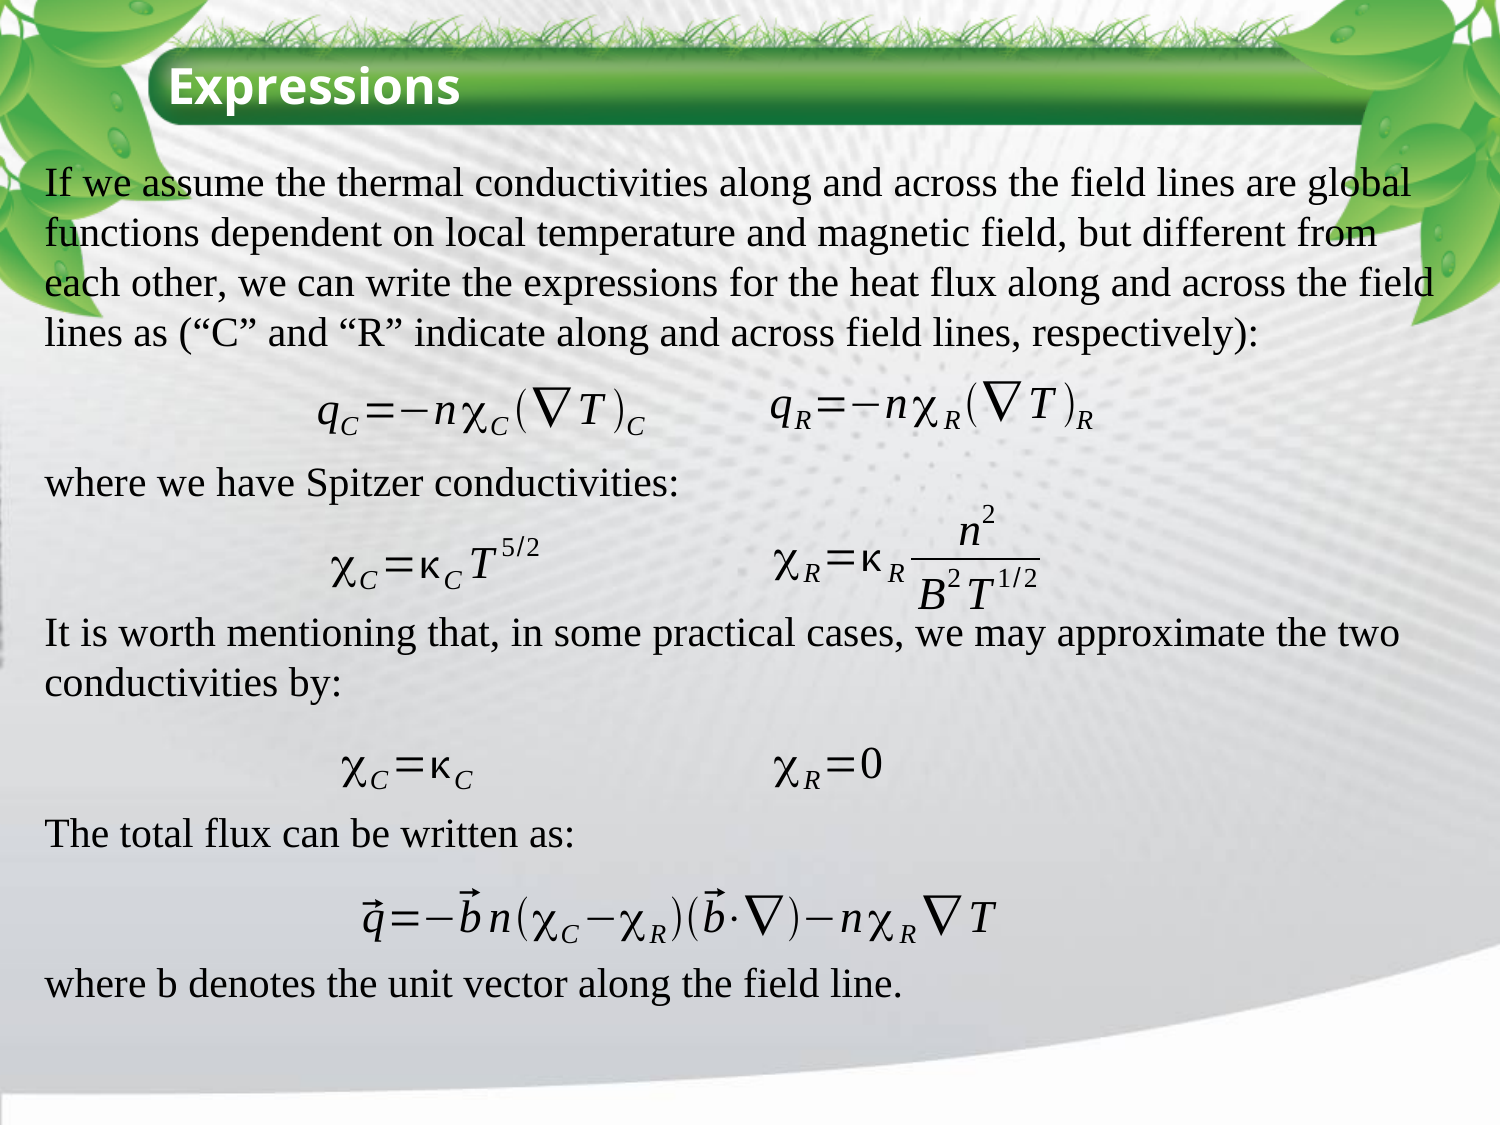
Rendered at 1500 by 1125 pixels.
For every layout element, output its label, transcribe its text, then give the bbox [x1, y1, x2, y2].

text_box Expressions [152, 47, 461, 123]
text_box If we assume the thermal conductivities along and across the field lines are global functions dependent on local temperature and magnetic field, but different from each other, we can write the expressions for the heat flux along and across the field lines as (“C” and “R” indicate along and across field lines, respectively): where we have Spitzer conductivities: It is worth mentioning that, in some practical cases, we may approximate the two conductivities by: The total flux can be written as: where b denotes the unit vector along the field line. [29, 147, 1462, 1063]
chart [309, 383, 650, 442]
chart [354, 885, 1000, 951]
chart [767, 738, 890, 797]
chart [761, 377, 1100, 437]
chart [324, 531, 547, 596]
picture [0, 0, 1500, 1125]
chart [767, 498, 1049, 621]
chart [335, 738, 479, 797]
